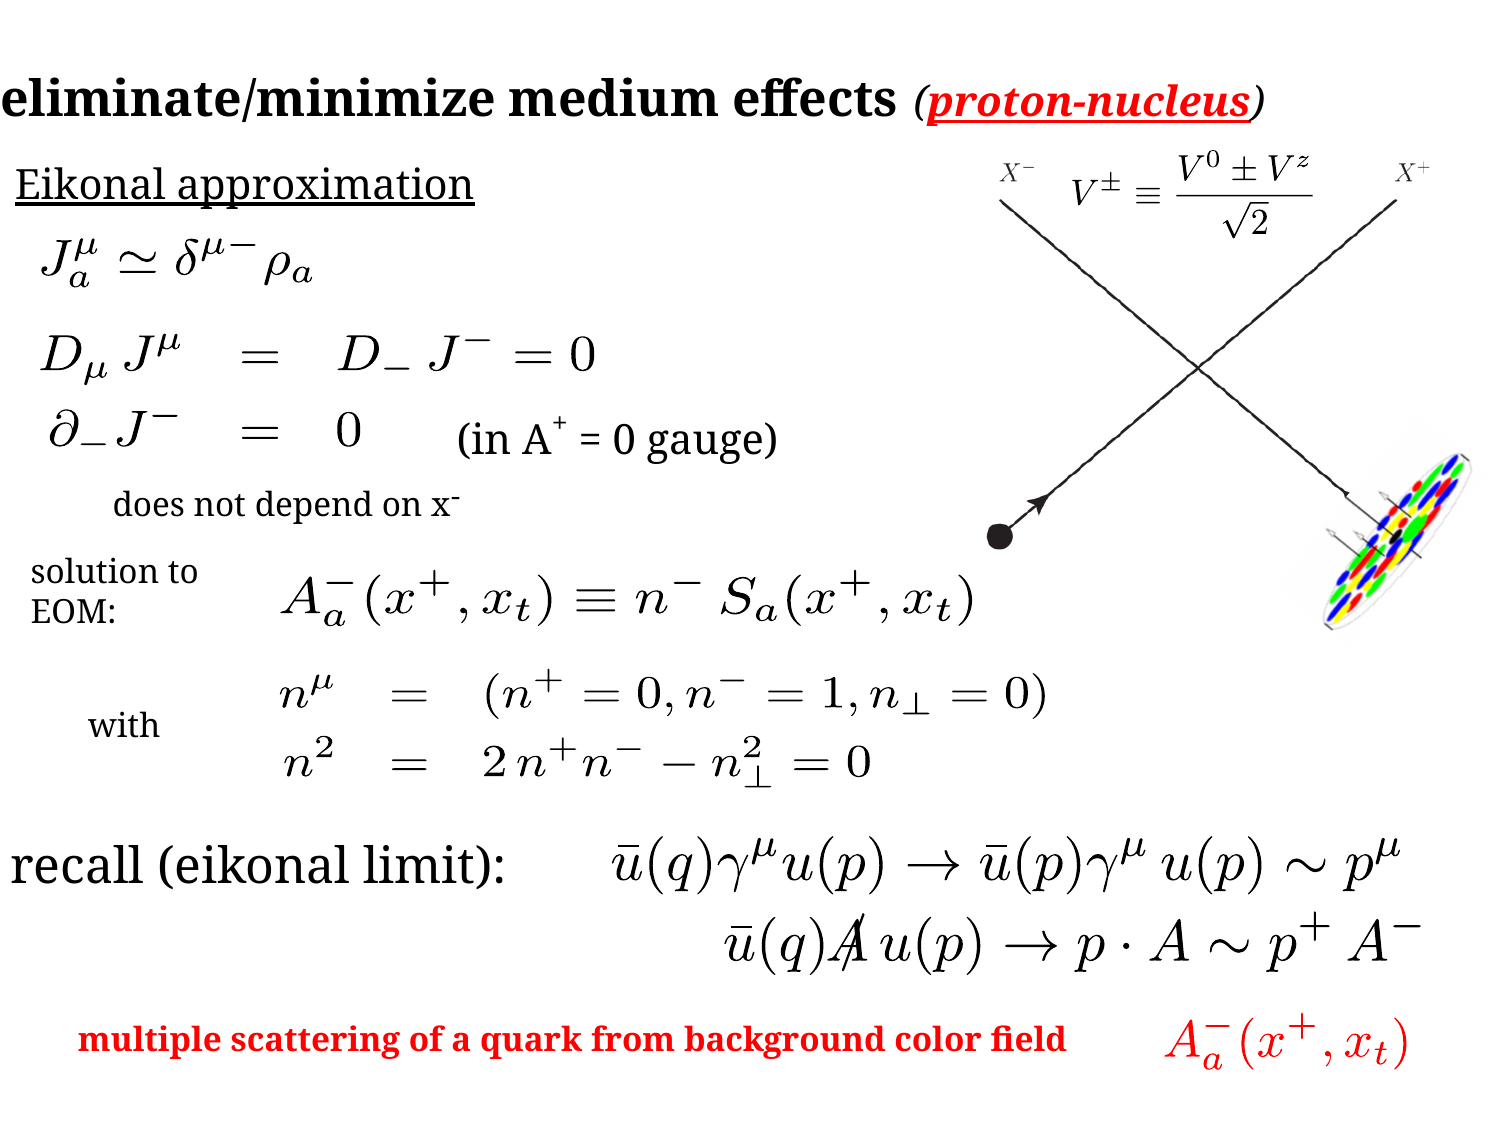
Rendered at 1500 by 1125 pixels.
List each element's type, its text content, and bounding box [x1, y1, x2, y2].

picture [975, 149, 1491, 649]
text_box [278, 569, 978, 627]
text_box [37, 327, 597, 458]
text_box Eikonal approximation [0, 149, 601, 225]
text_box does not depend on x- [112, 474, 563, 526]
text_box [37, 231, 314, 288]
text_box eliminate/minimize medium effects (proton-nucleus) [0, 37, 1463, 150]
text_box [610, 836, 1402, 895]
text_box (in A+ = 0 gauge) [456, 381, 863, 488]
text_box [1070, 149, 1313, 239]
text_box [1162, 1012, 1412, 1070]
text_box recall (eikonal limit): [10, 824, 605, 905]
text_box solution to EOM: [15, 542, 301, 638]
text_box multiple scattering of a quark from background color field [0, 989, 1164, 1088]
text_box [278, 668, 1051, 788]
text_box with [73, 697, 204, 762]
text_box [722, 911, 1426, 976]
